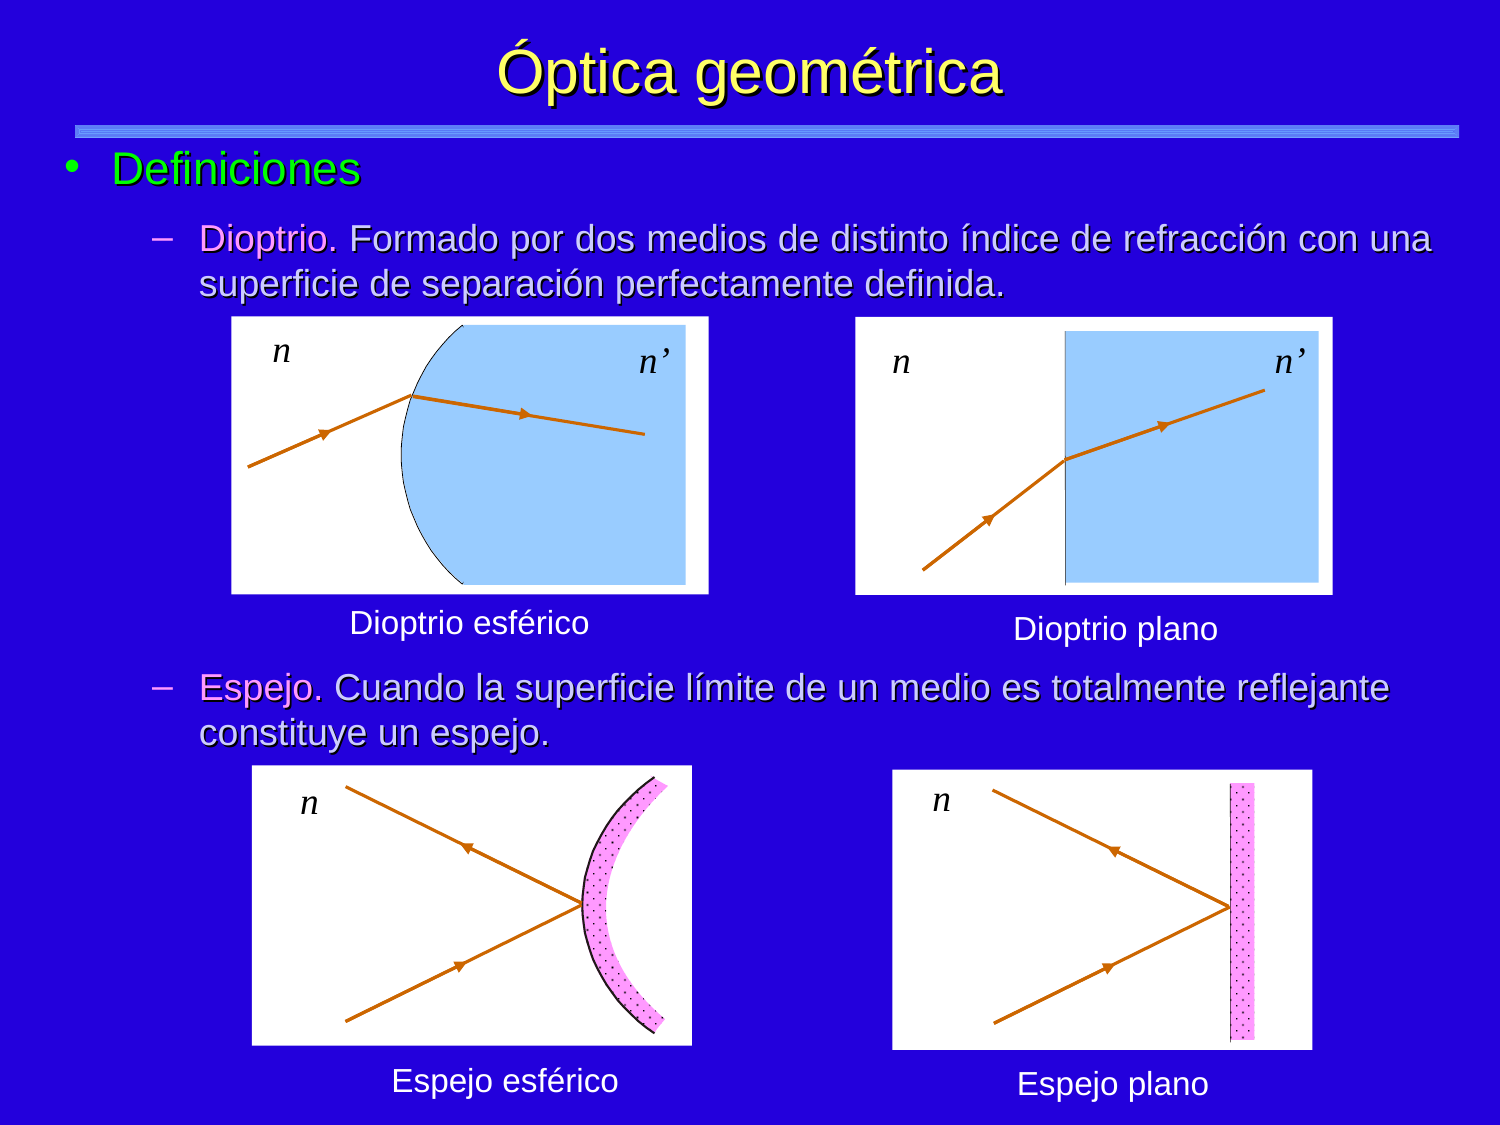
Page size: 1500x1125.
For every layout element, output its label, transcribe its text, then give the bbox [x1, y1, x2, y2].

text_box n’ [1272, 336, 1308, 382]
text_box Espejo plano [1002, 1054, 1225, 1110]
text_box n’ [630, 335, 679, 382]
text_box Dioptrio plano [945, 599, 1287, 655]
text_box [231, 316, 709, 595]
text_box Óptica geométrica [112, 23, 1388, 114]
text_box Dioptrio esférico [299, 593, 641, 649]
text_box [855, 316, 1333, 595]
text_box Espejo esférico [336, 1051, 675, 1107]
text_box n [924, 773, 959, 820]
text_box n [292, 776, 327, 822]
text_box n [264, 325, 300, 371]
text_box Definiciones Dioptrio. Formado por dos medios de distinto índice de refracción con una superficie de separación perfectamente definida. Espejo. Cuando la superficie límite de un medio es totalmente reflejante constituye un espejo. [50, 141, 1448, 505]
text_box [75, 125, 1460, 138]
text_box [251, 765, 692, 1046]
text_box n [888, 336, 915, 382]
text_box [892, 769, 1313, 1050]
